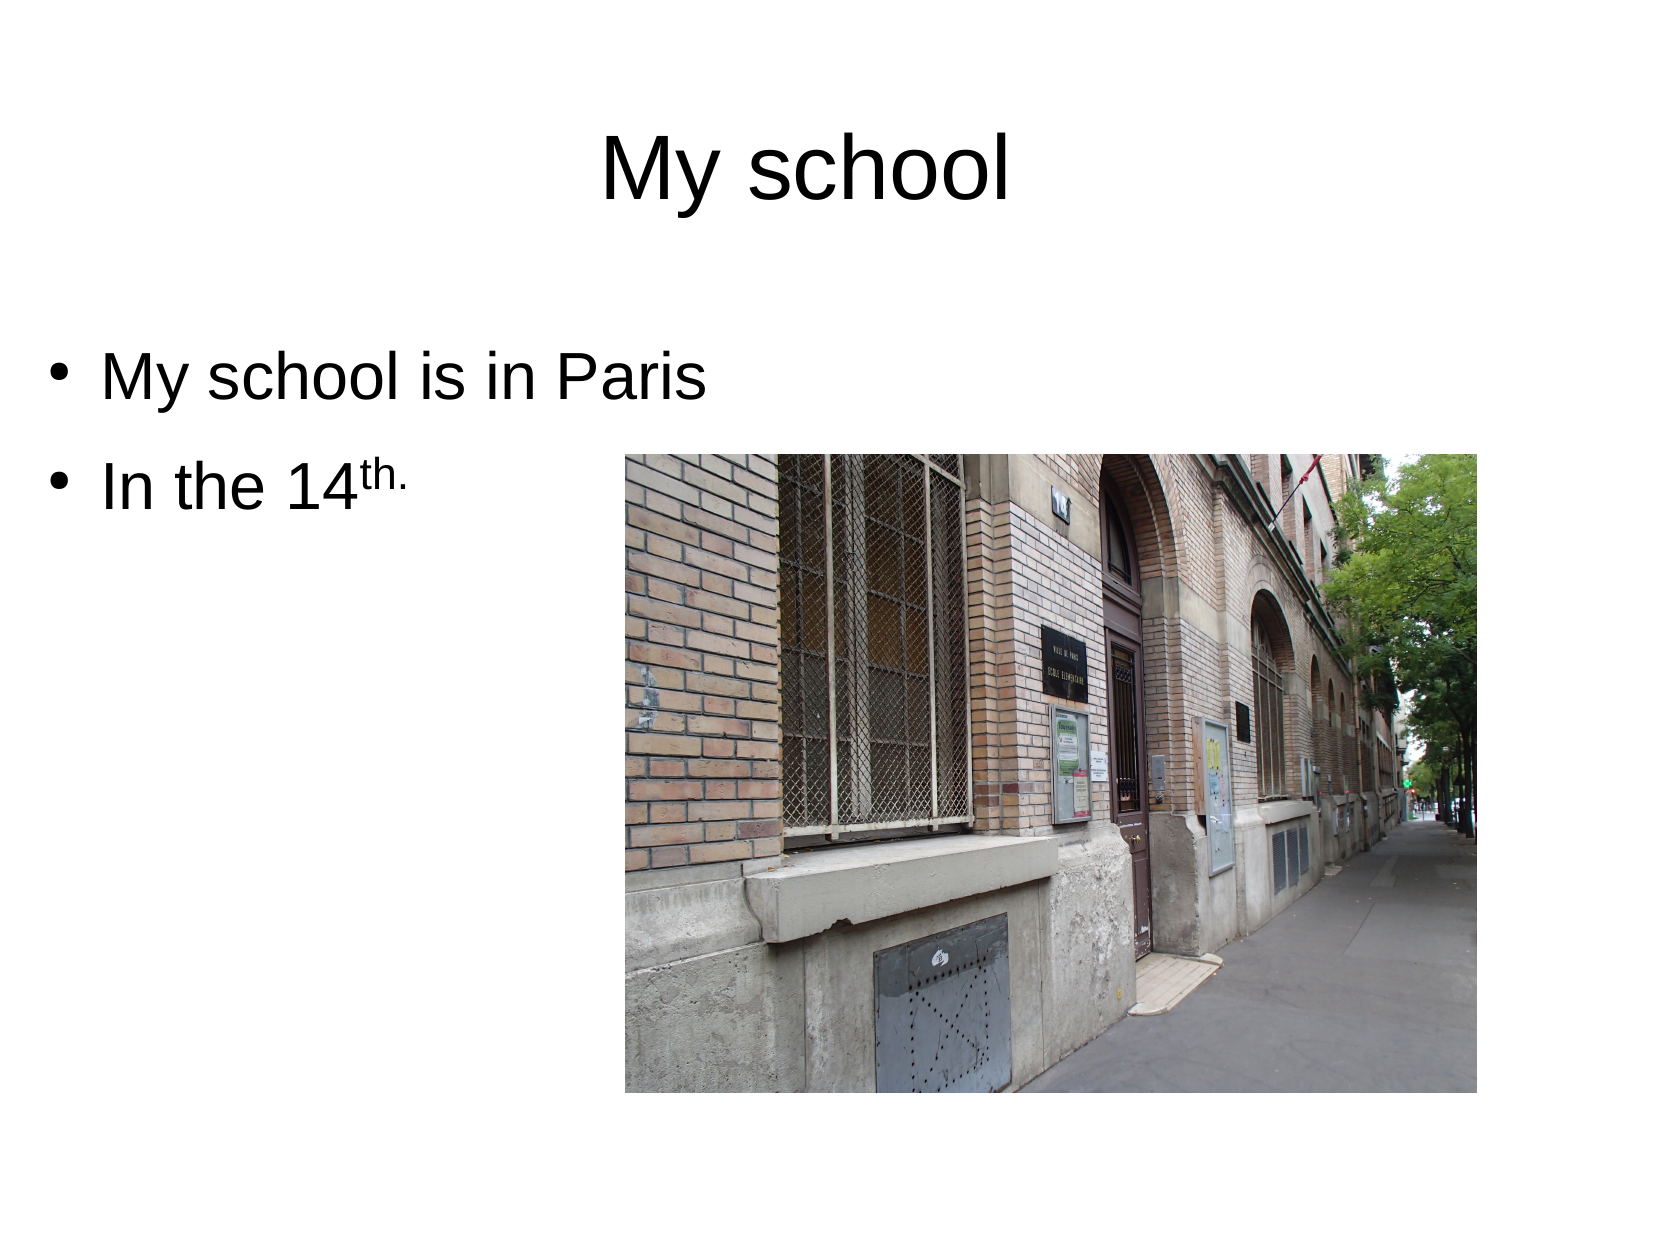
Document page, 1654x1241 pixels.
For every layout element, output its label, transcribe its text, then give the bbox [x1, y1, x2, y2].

list My school is in Paris In the 14th. [12, 333, 739, 1152]
title My school [76, 59, 1536, 267]
picture [625, 454, 1477, 1093]
